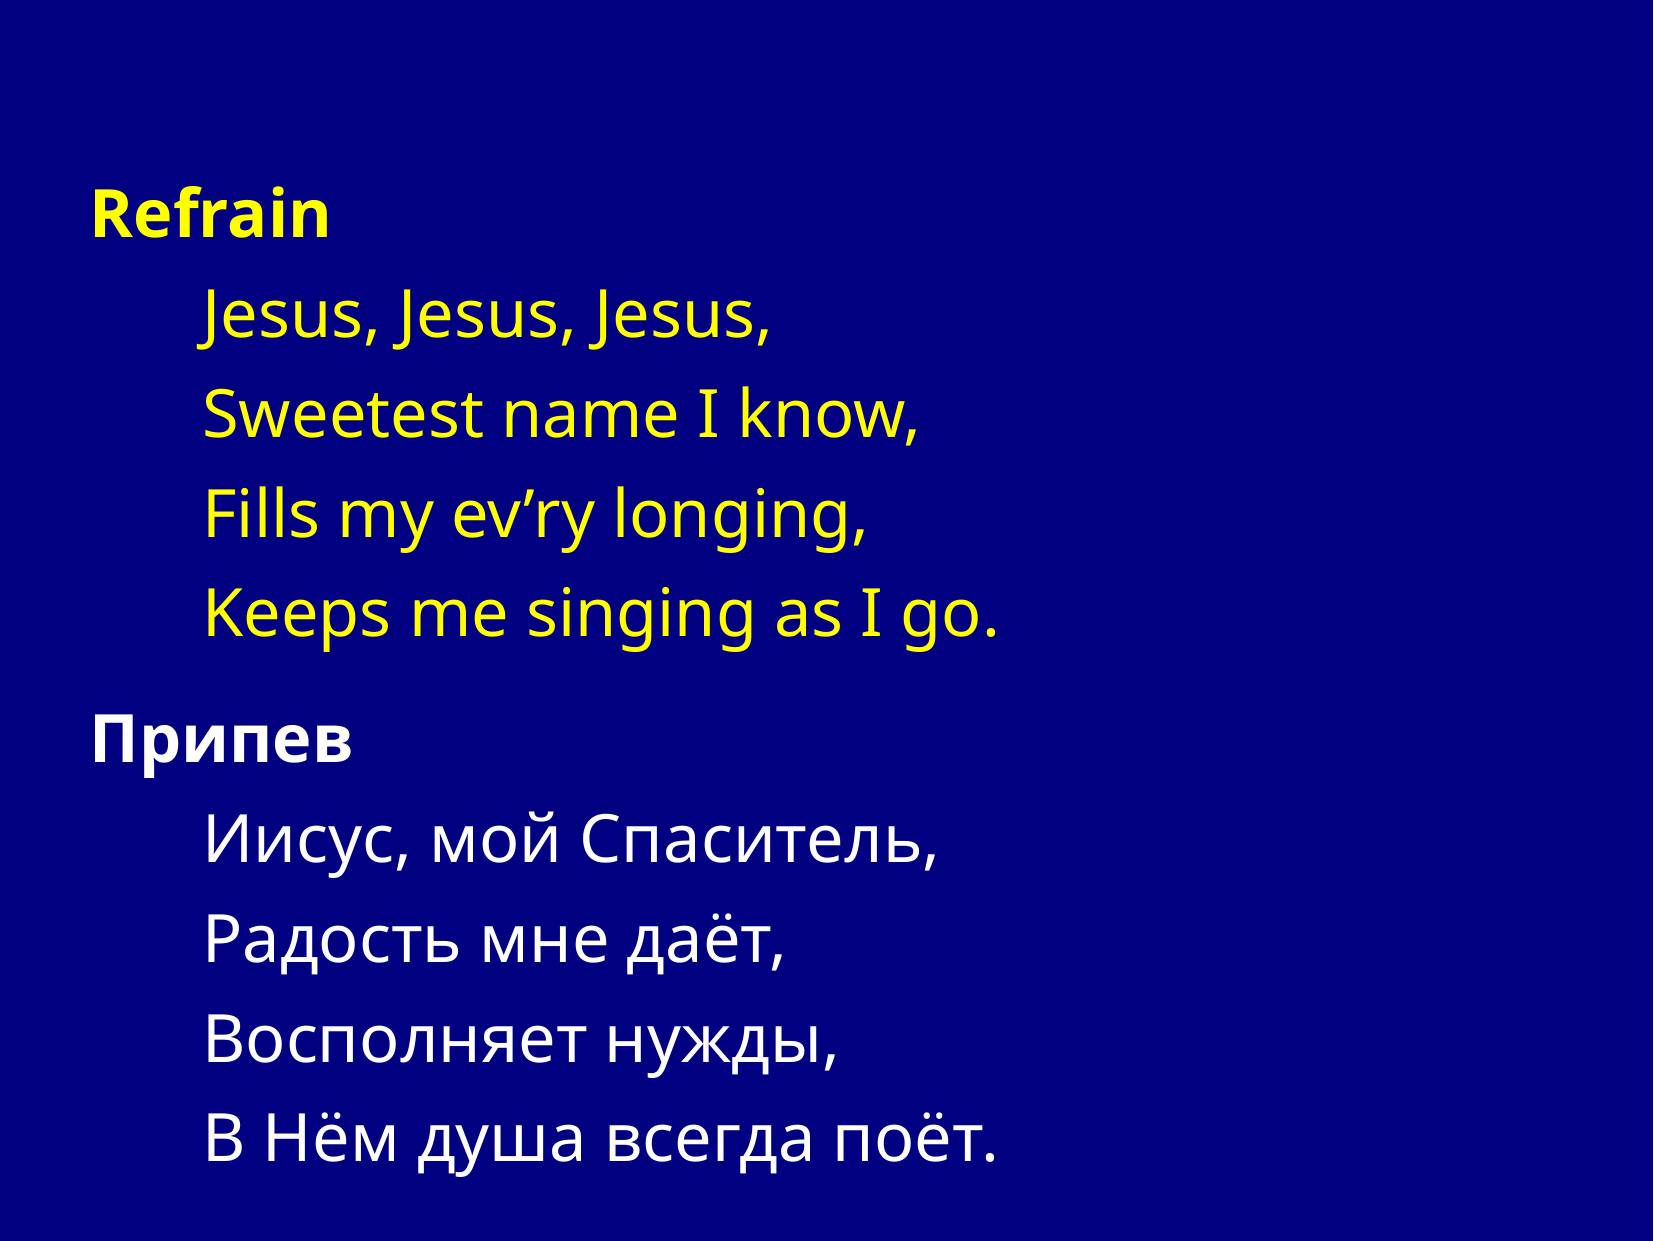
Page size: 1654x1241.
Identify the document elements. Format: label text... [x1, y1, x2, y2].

text_box Припев Иисус, мой Спаситель, Радость мне даёт, Восполняет нужды, В Нём душа всегда поёт. [75, 675, 1576, 1163]
text_box Refrain Jesus, Jesus, Jesus, Sweetest name I know, Fills my ev’ry longing, Keeps me singing as I go. [75, 150, 1653, 638]
